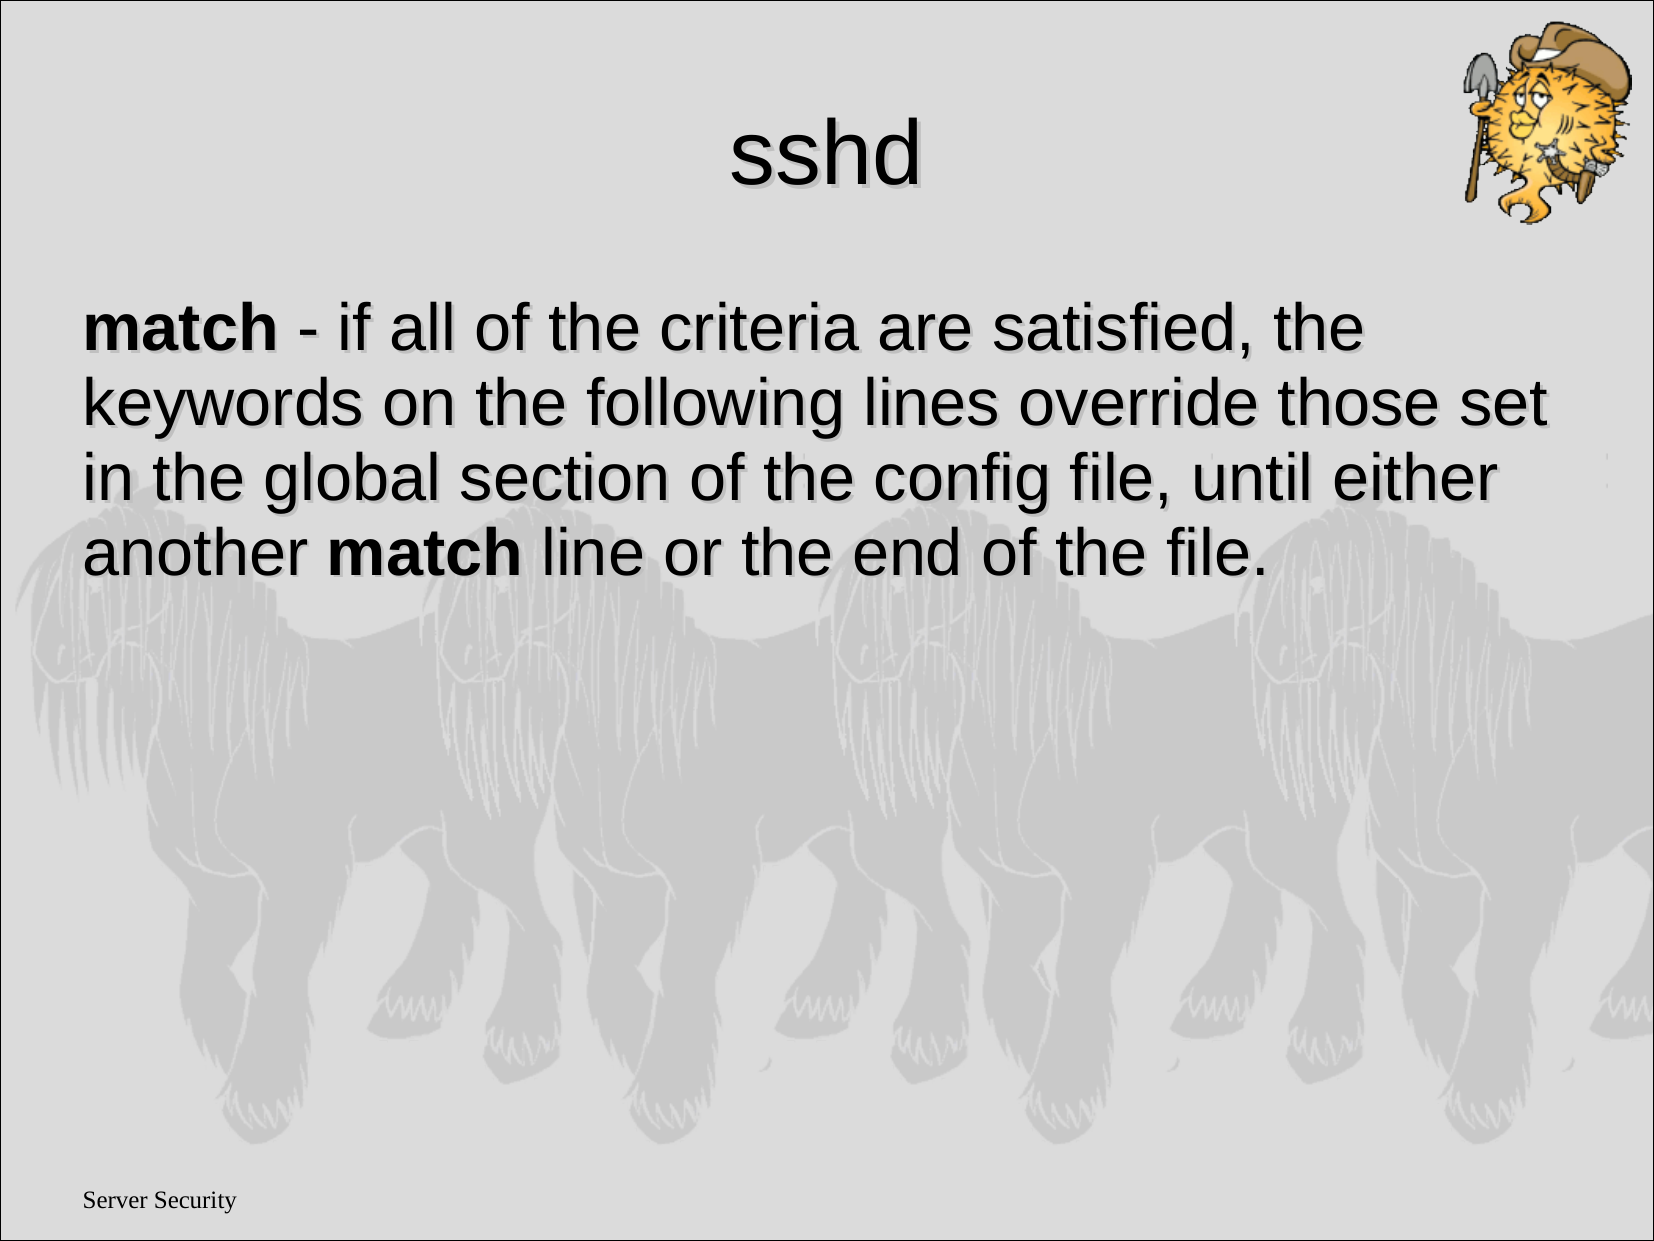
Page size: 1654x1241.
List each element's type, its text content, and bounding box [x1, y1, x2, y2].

picture [1462, 20, 1632, 225]
title sshd [82, 56, 1571, 250]
list match - if all of the criteria are satisfied, the keywords on the following lines override those set in the global section of the config file, until either another match line or the end of the file. [82, 290, 1571, 1094]
